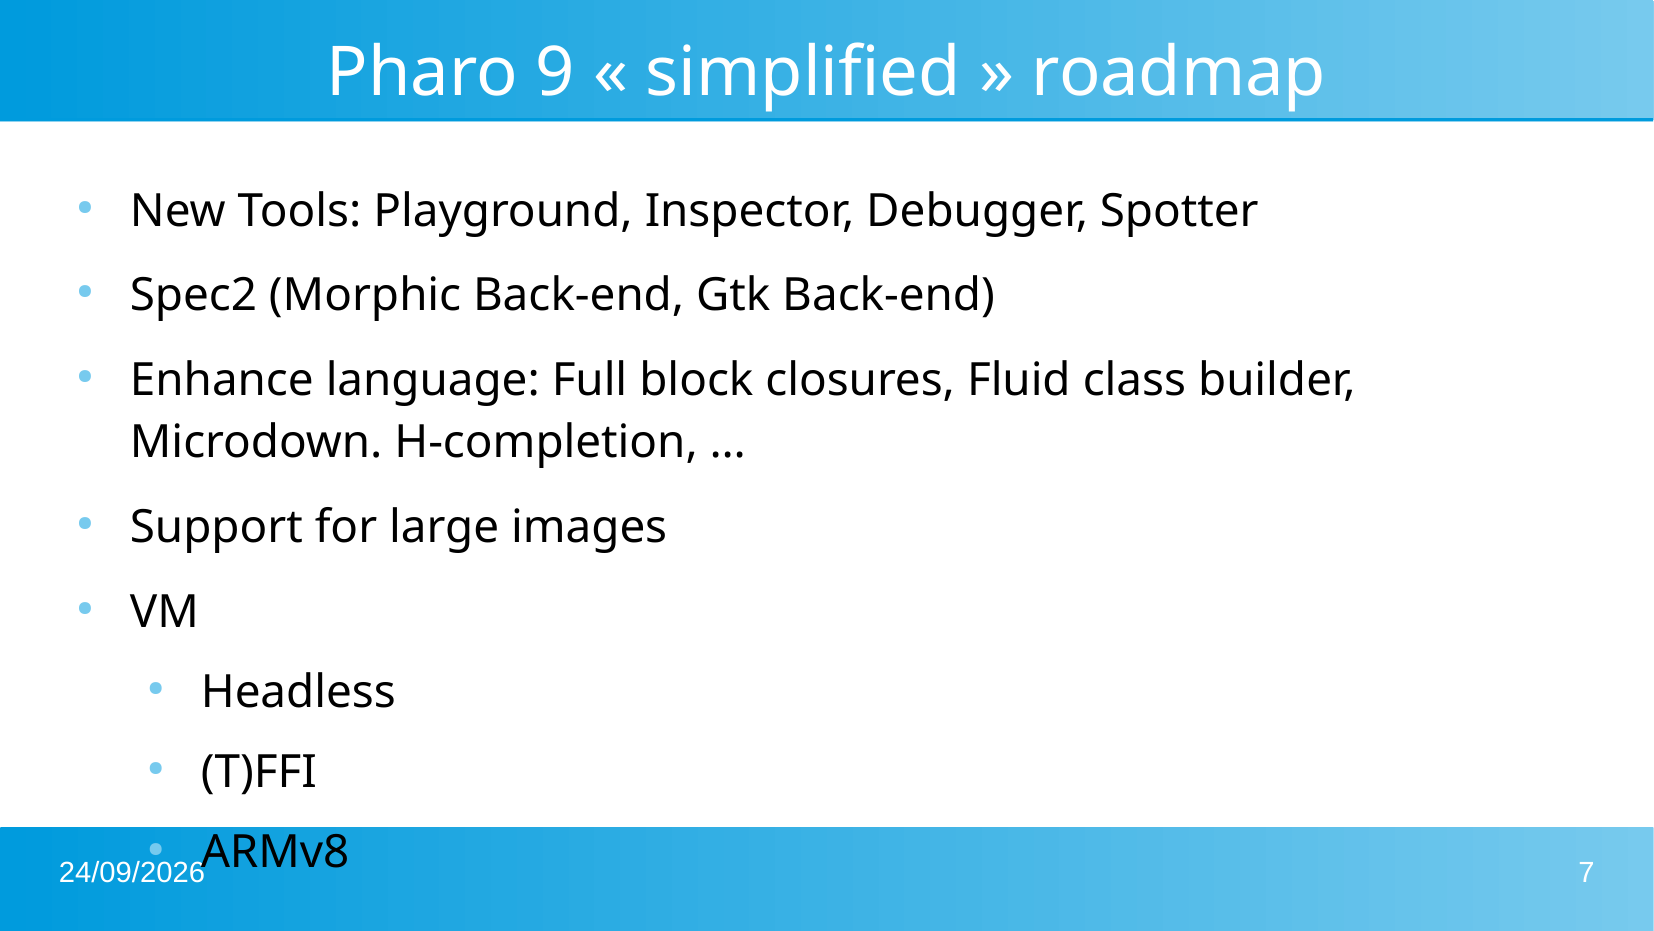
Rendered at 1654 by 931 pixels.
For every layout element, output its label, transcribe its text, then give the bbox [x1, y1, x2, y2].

title Pharo 9 « simplified » roadmap [59, 28, 1595, 109]
list New Tools: Playground, Inspector, Debugger, Spotter Spec2 (Morphic Back-end, Gtk Back-end) Enhance language: Full block closures, Fluid class builder, Microdown. H-completion, … Support for large images VM Headless (T)FFI ARMv8 [59, 177, 1595, 768]
